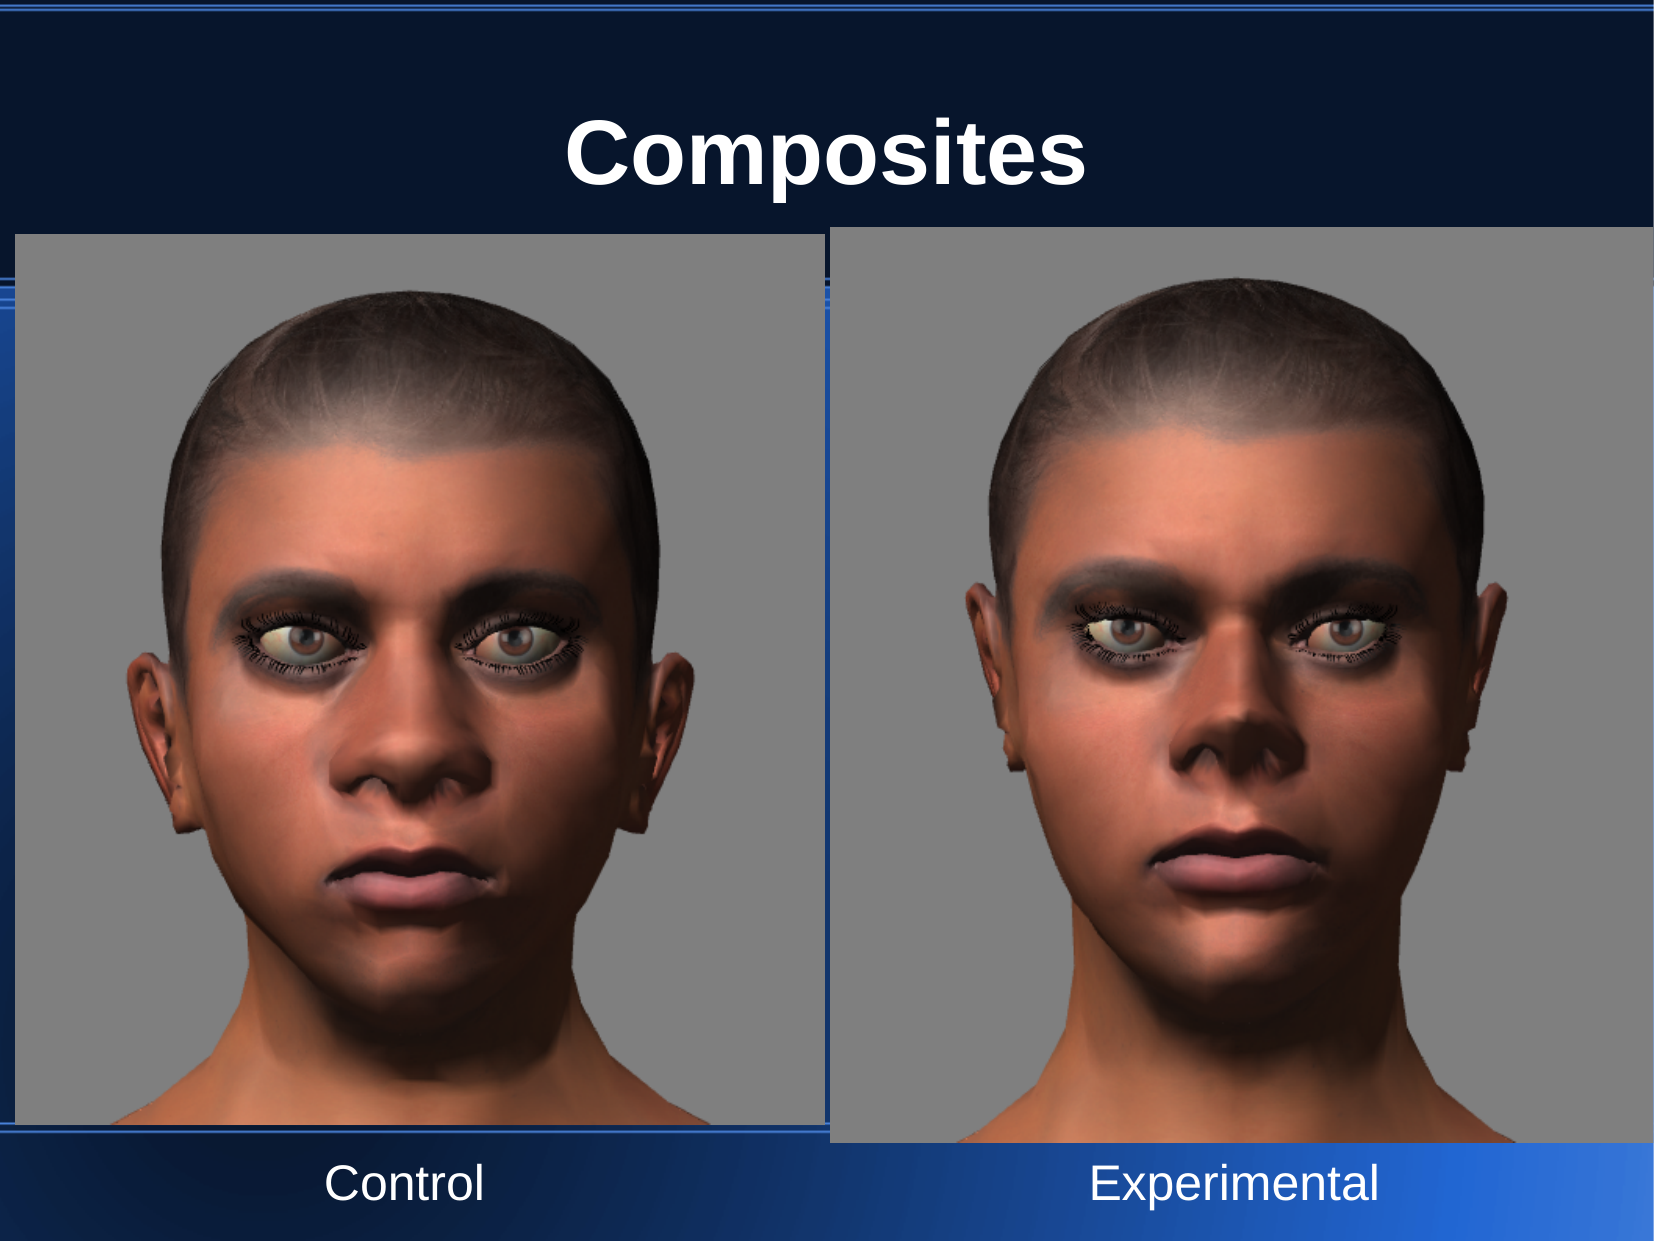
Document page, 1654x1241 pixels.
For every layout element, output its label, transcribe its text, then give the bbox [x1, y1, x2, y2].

title Composites [82, 49, 1571, 257]
picture [0, 0, 1654, 1241]
text_box Control Experimental [323, 1155, 1381, 1211]
